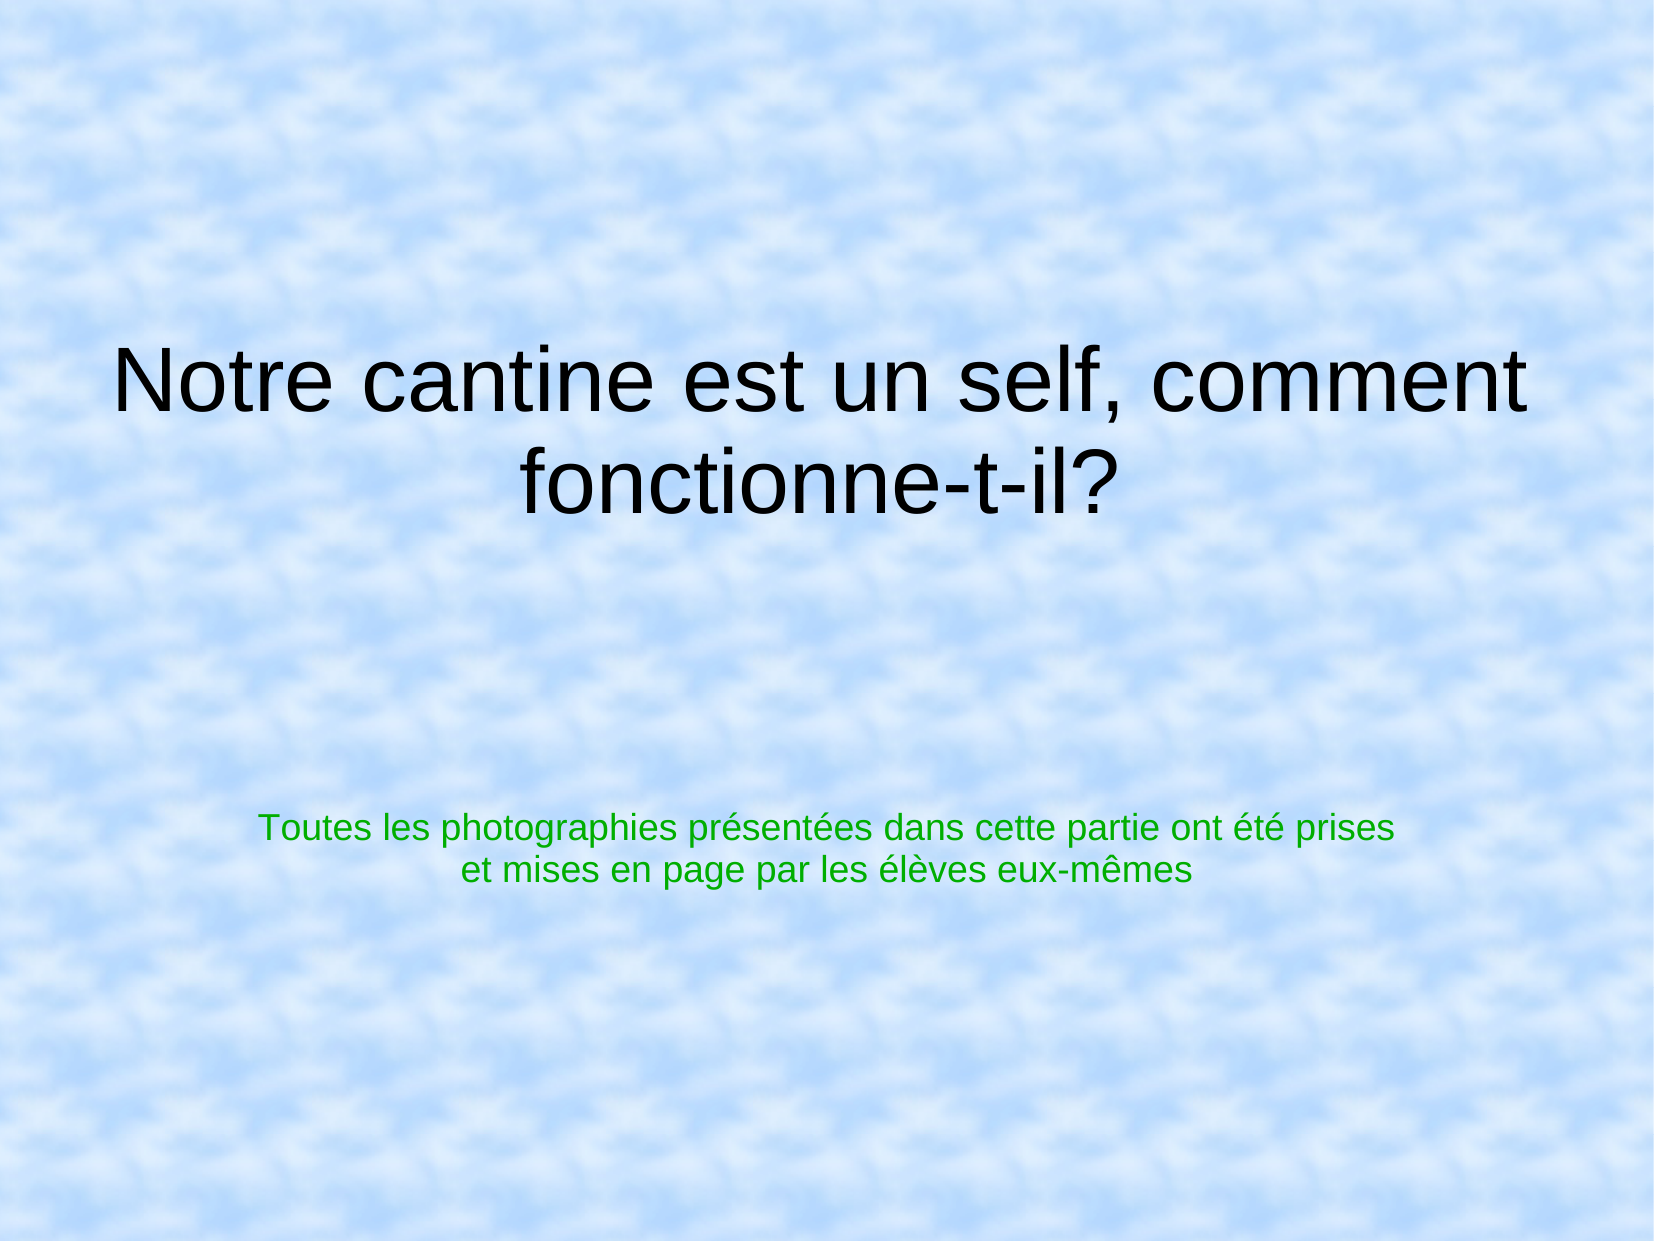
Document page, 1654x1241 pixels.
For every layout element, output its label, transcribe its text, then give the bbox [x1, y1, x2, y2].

picture [0, 0, 1654, 1241]
title Notre cantine est un self, comment fonctionne-t-il? [76, 323, 1565, 535]
text_box Toutes les photographies présentées dans cette partie ont été prises et mises en page par les élèves eux-mêmes [236, 797, 1418, 897]
